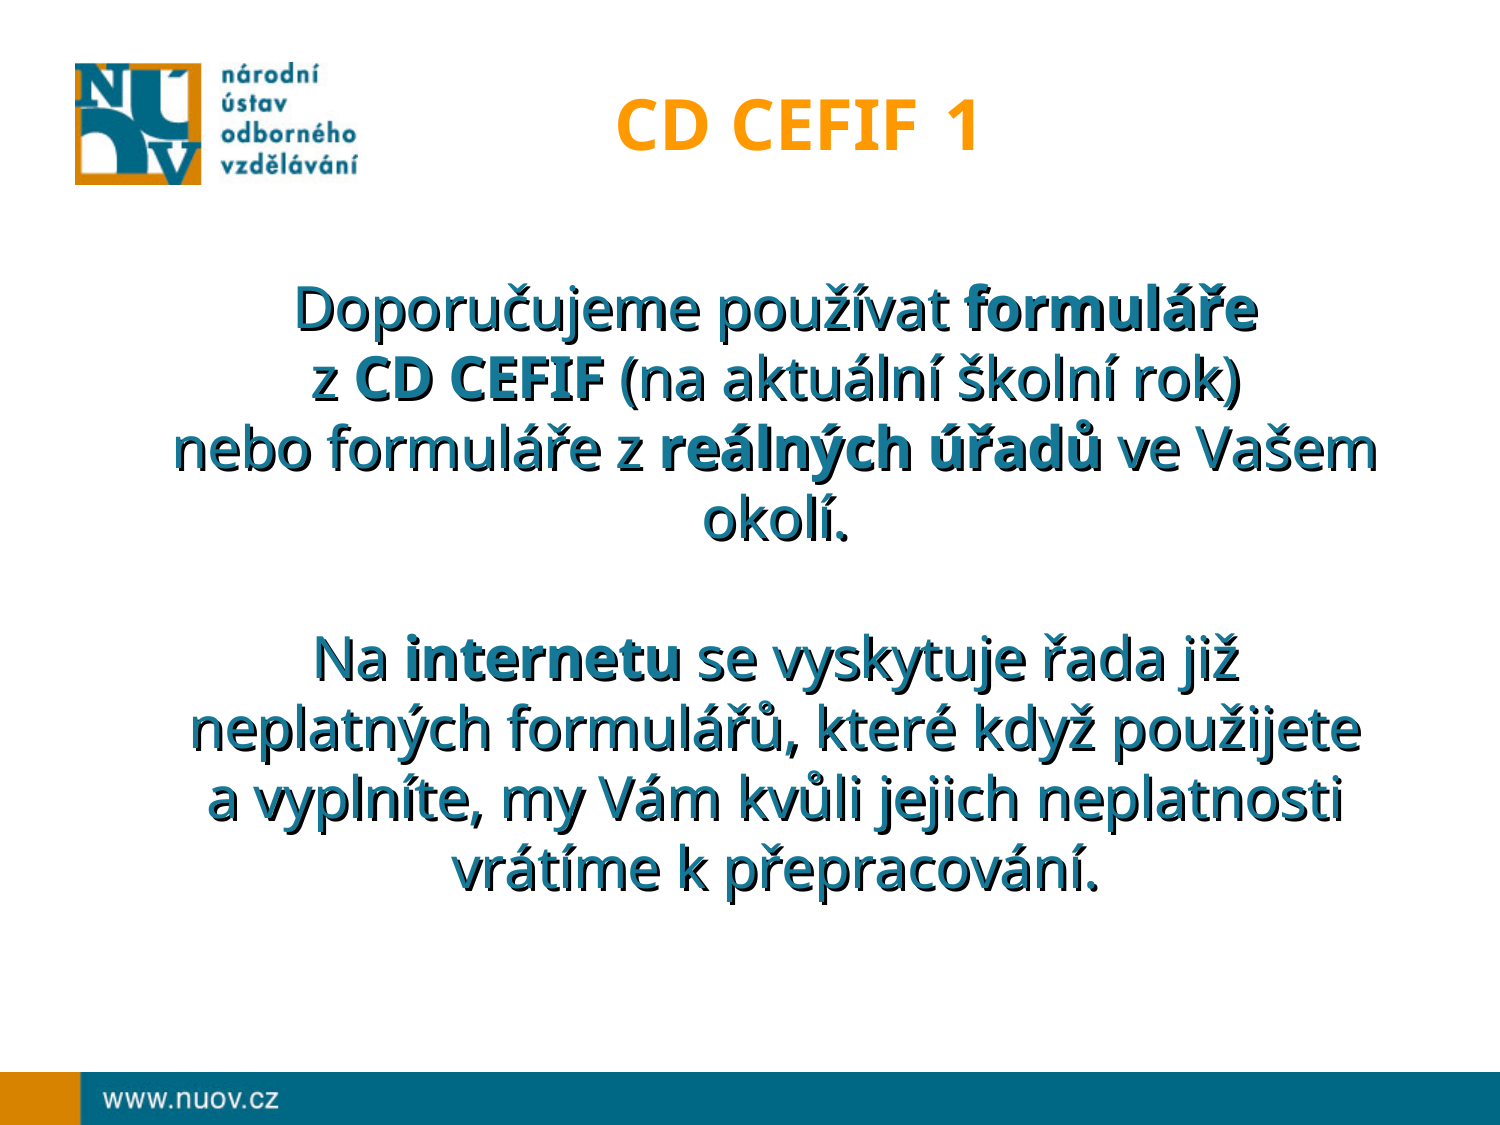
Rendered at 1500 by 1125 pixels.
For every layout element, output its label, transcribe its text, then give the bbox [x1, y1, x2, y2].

text_box [0, 1072, 1500, 1125]
title CD CEFIF 1 [374, 24, 1475, 201]
text_box Doporučujeme používat formuláře z CD CEFIF (na aktuální školní rok) nebo formuláře z reálných úřadů ve Vašem okolí. Na internetu se vyskytuje řada již neplatných formulářů, které když použijete a vyplníte, my Vám kvůli jejich neplatnosti vrátíme k přepracování. [149, 262, 1400, 908]
text_box [75, 62, 358, 185]
